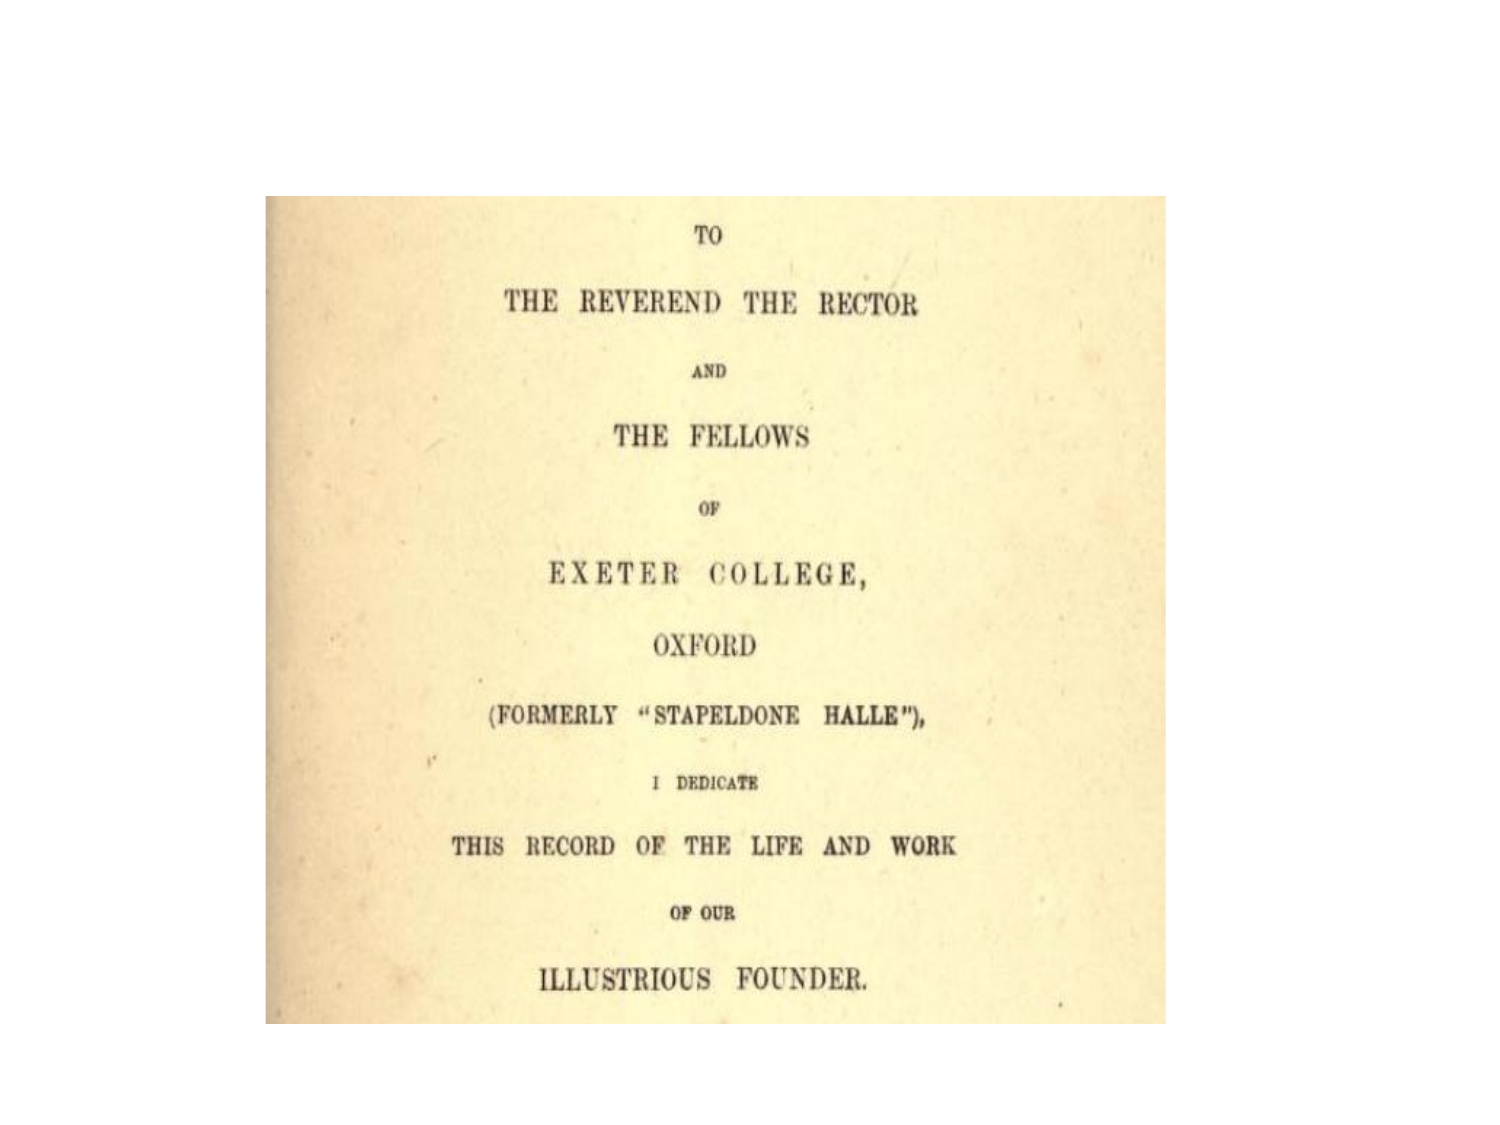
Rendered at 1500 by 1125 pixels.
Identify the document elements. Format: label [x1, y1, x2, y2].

picture [265, 196, 1166, 1024]
